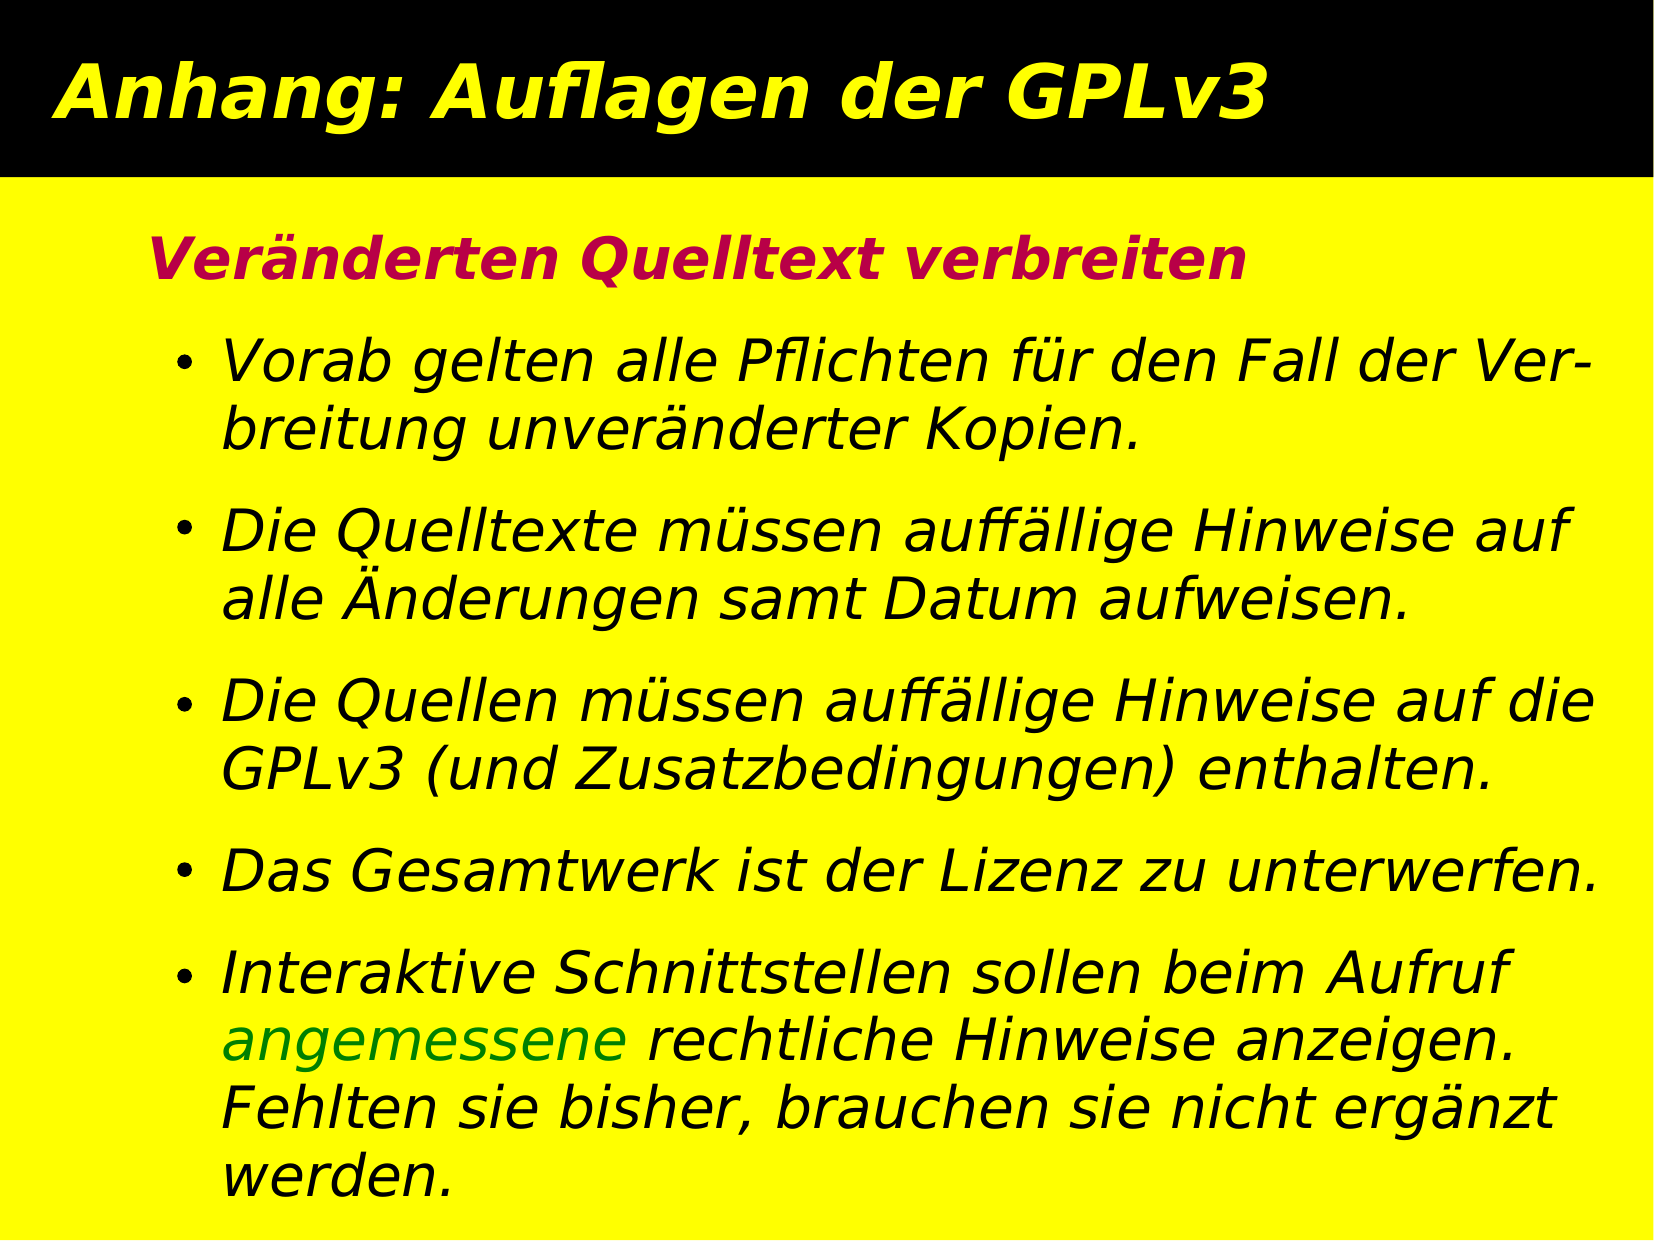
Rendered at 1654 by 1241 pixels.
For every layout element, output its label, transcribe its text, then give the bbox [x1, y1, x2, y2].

text_box Anhang: Auflagen der GPLv3 [41, 41, 1265, 144]
text_box Veränderten Quelltext verbreiten Vorab gelten alle Pflichten für den Fall der Ver- breitung unveränderter Kopien. Die Quelltexte müssen auffällige Hinweise auf alle Änderungen samt Datum aufweisen. Die Quellen müssen auffällige Hinweise auf die GPLv3 (und Zusatzbedingungen) enthalten. Das Gesamtwerk ist der Lizenz zu unterwerfen. Interaktive Schnittstellen sollen beim Aufruf angemessene rechtliche Hinweise anzeigen. Fehlten sie bisher, brauchen sie nicht ergänzt werden. [133, 218, 1620, 1218]
text_box [0, 0, 1654, 1241]
